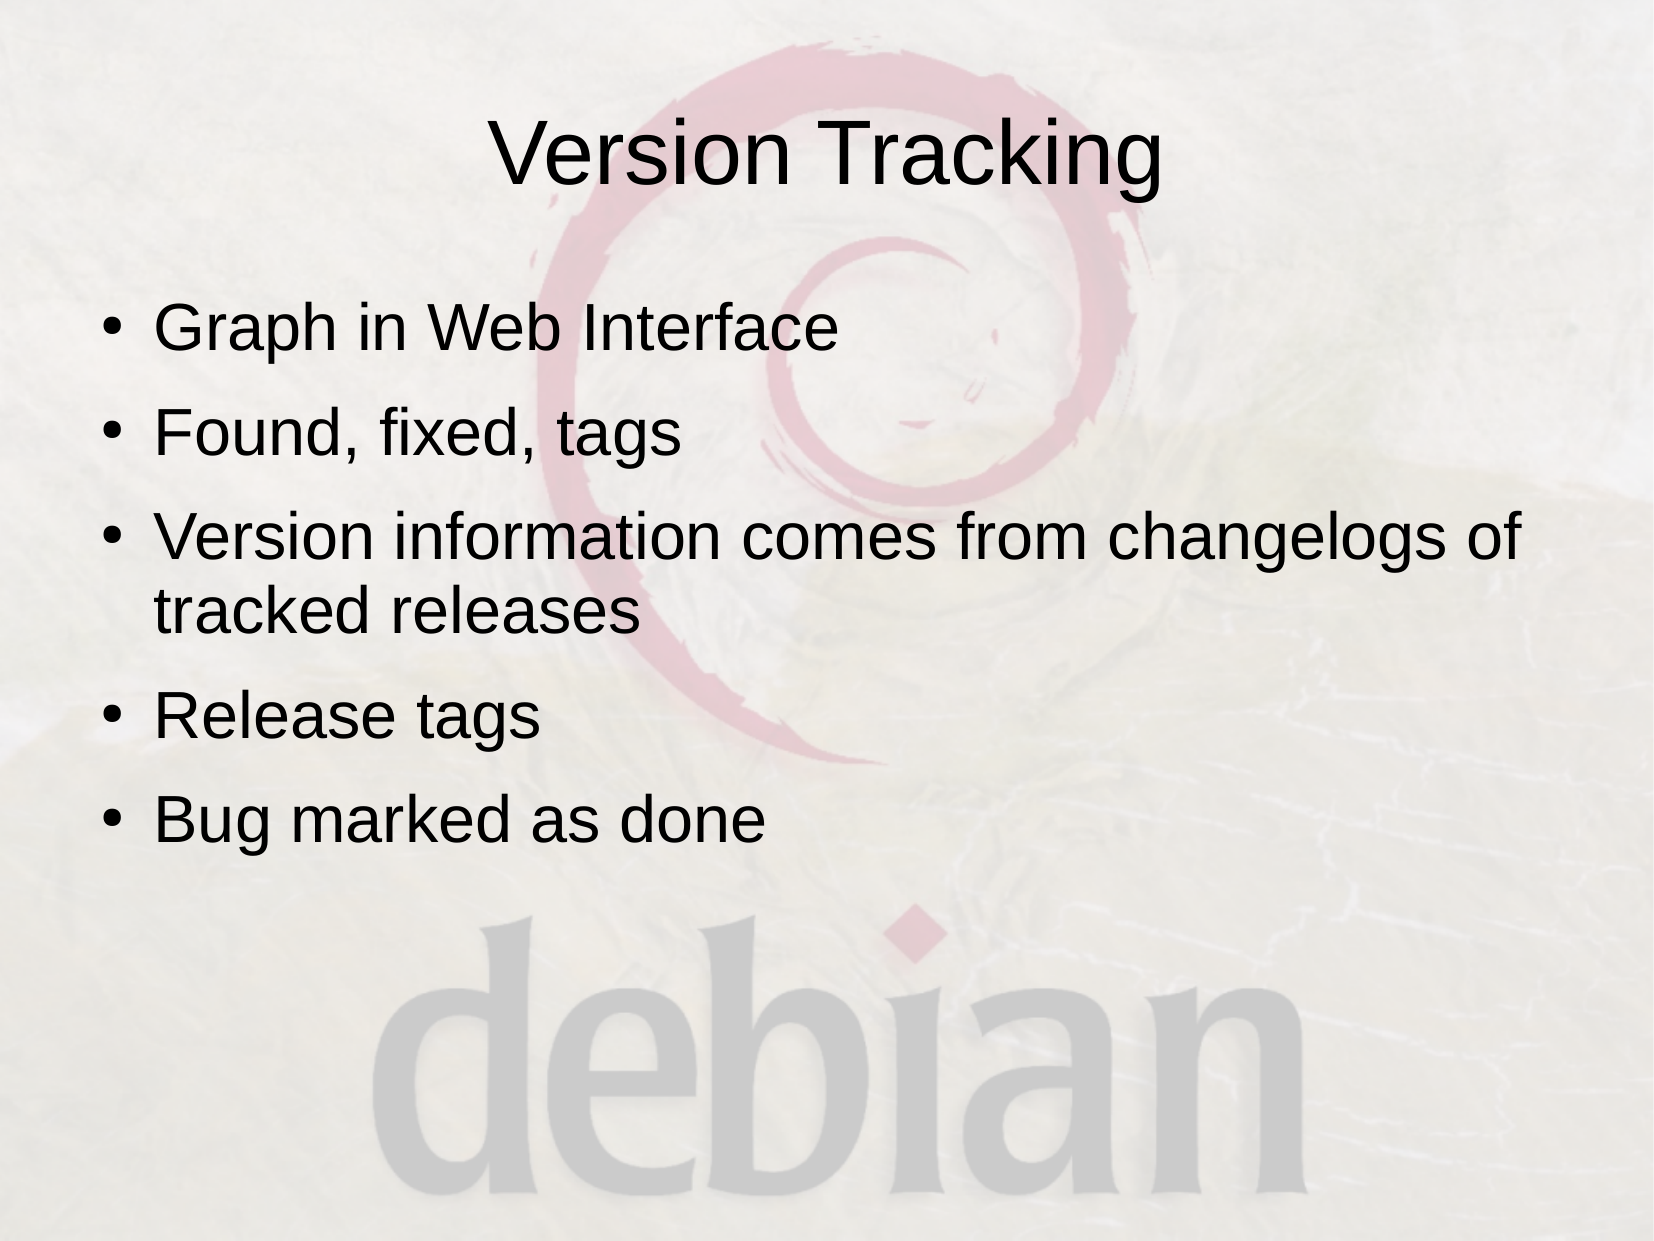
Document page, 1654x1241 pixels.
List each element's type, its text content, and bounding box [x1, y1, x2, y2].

title Version Tracking [82, 49, 1571, 257]
list Graph in Web Interface Found, fixed, tags Version information comes from changelogs of tracked releases Release tags Bug marked as done [82, 290, 1571, 1109]
picture [0, 0, 1654, 1241]
